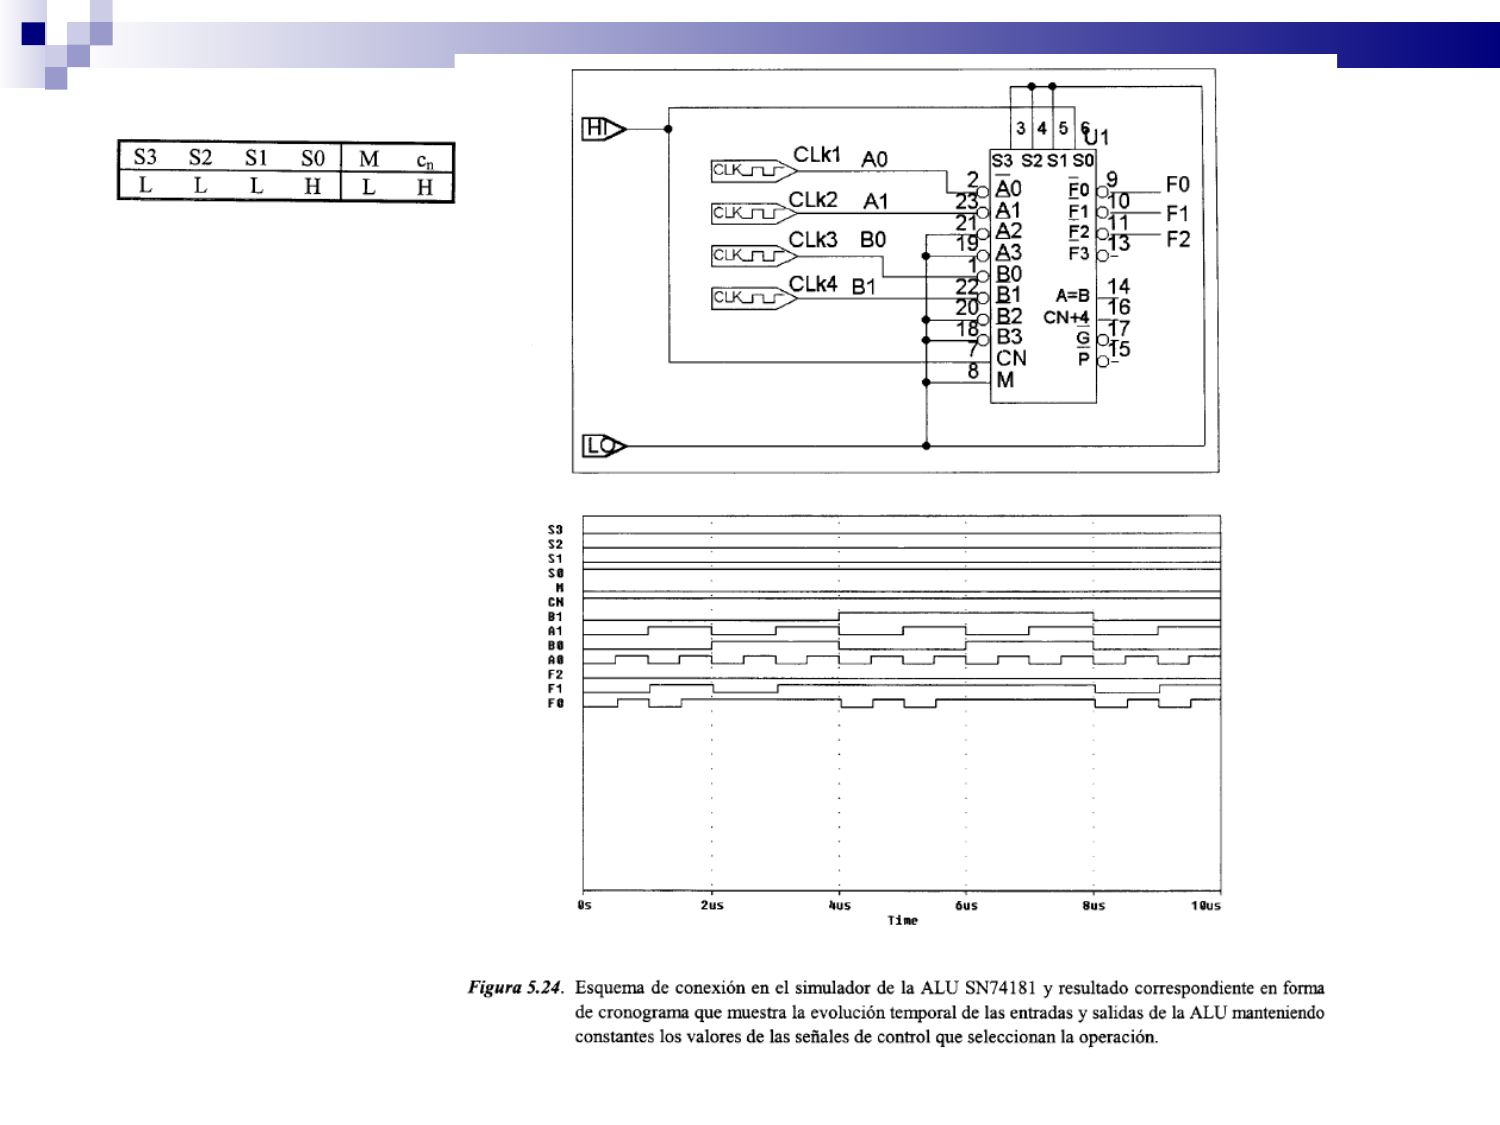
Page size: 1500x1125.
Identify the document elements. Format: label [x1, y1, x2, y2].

picture [100, 54, 1338, 1071]
